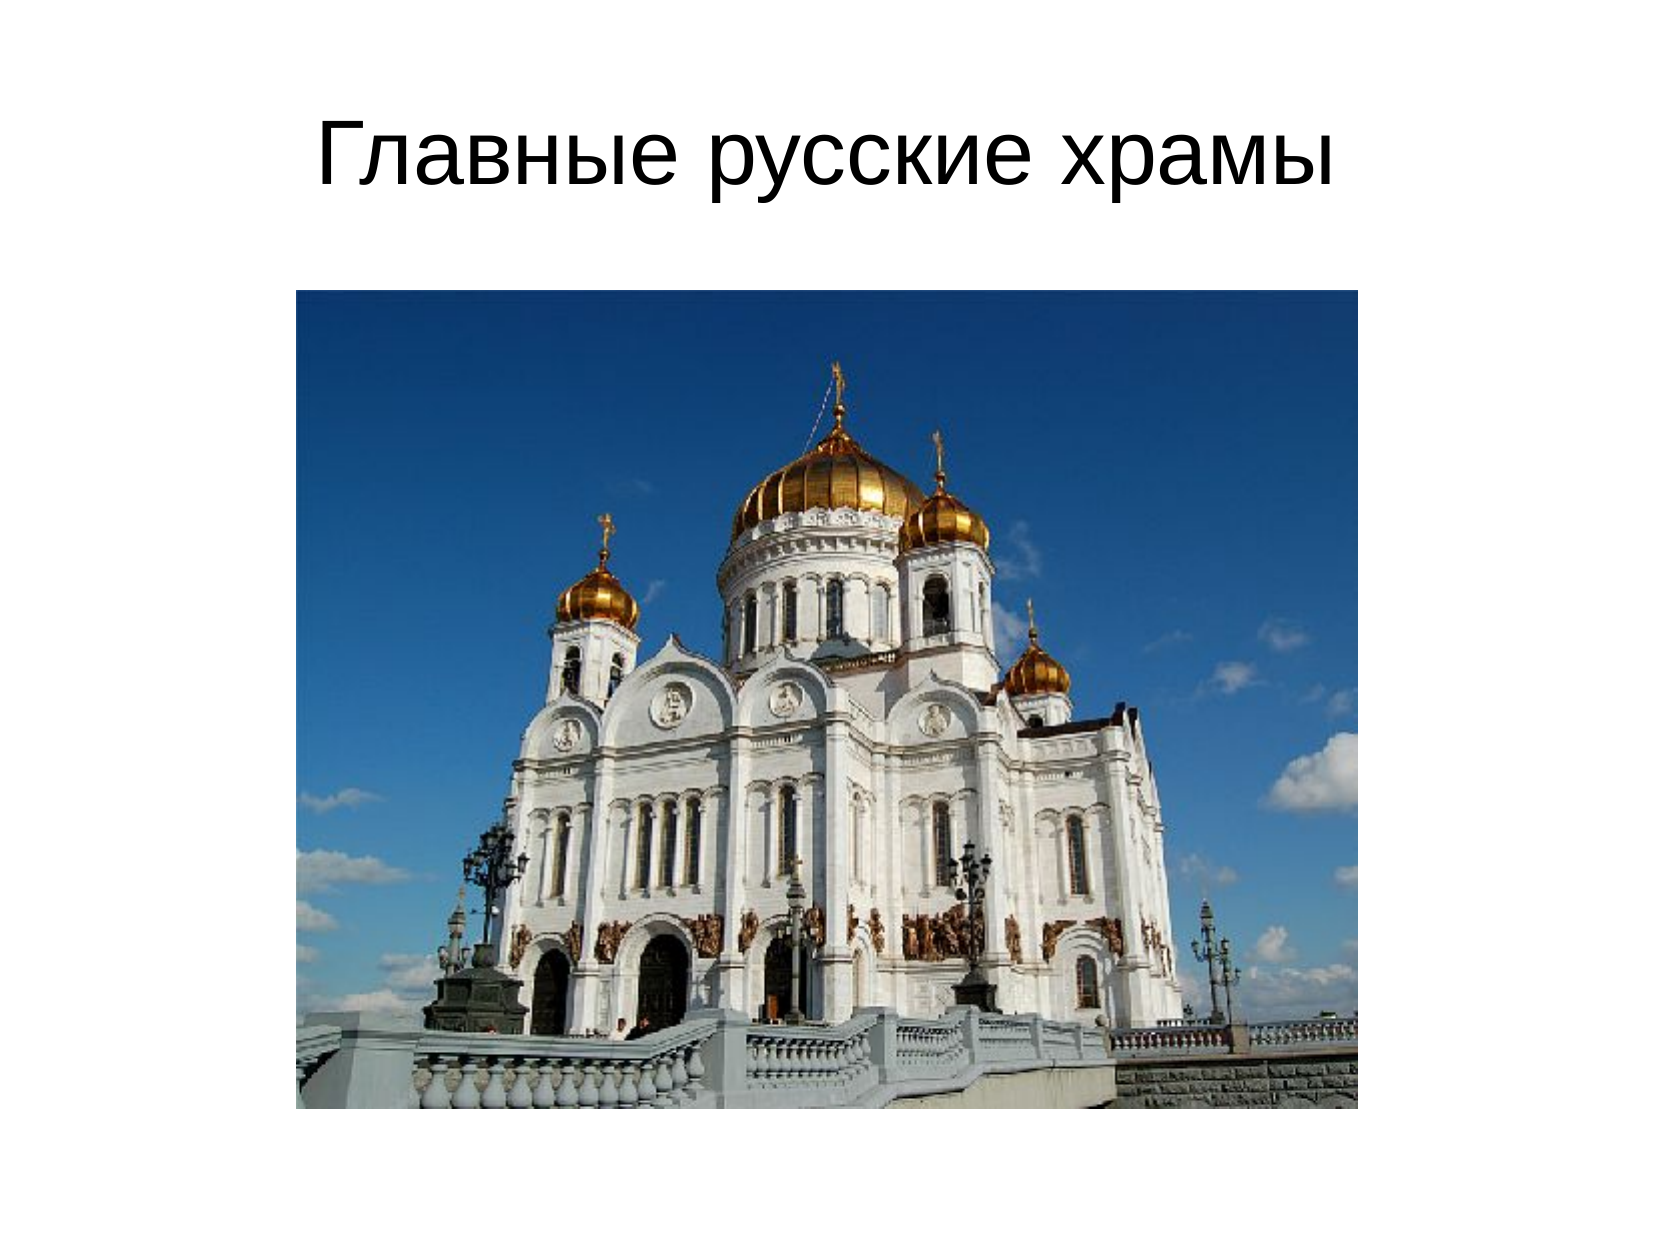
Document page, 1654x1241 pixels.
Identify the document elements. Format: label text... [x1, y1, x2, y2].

title Главные русские храмы [82, 49, 1571, 257]
picture [296, 290, 1358, 1109]
